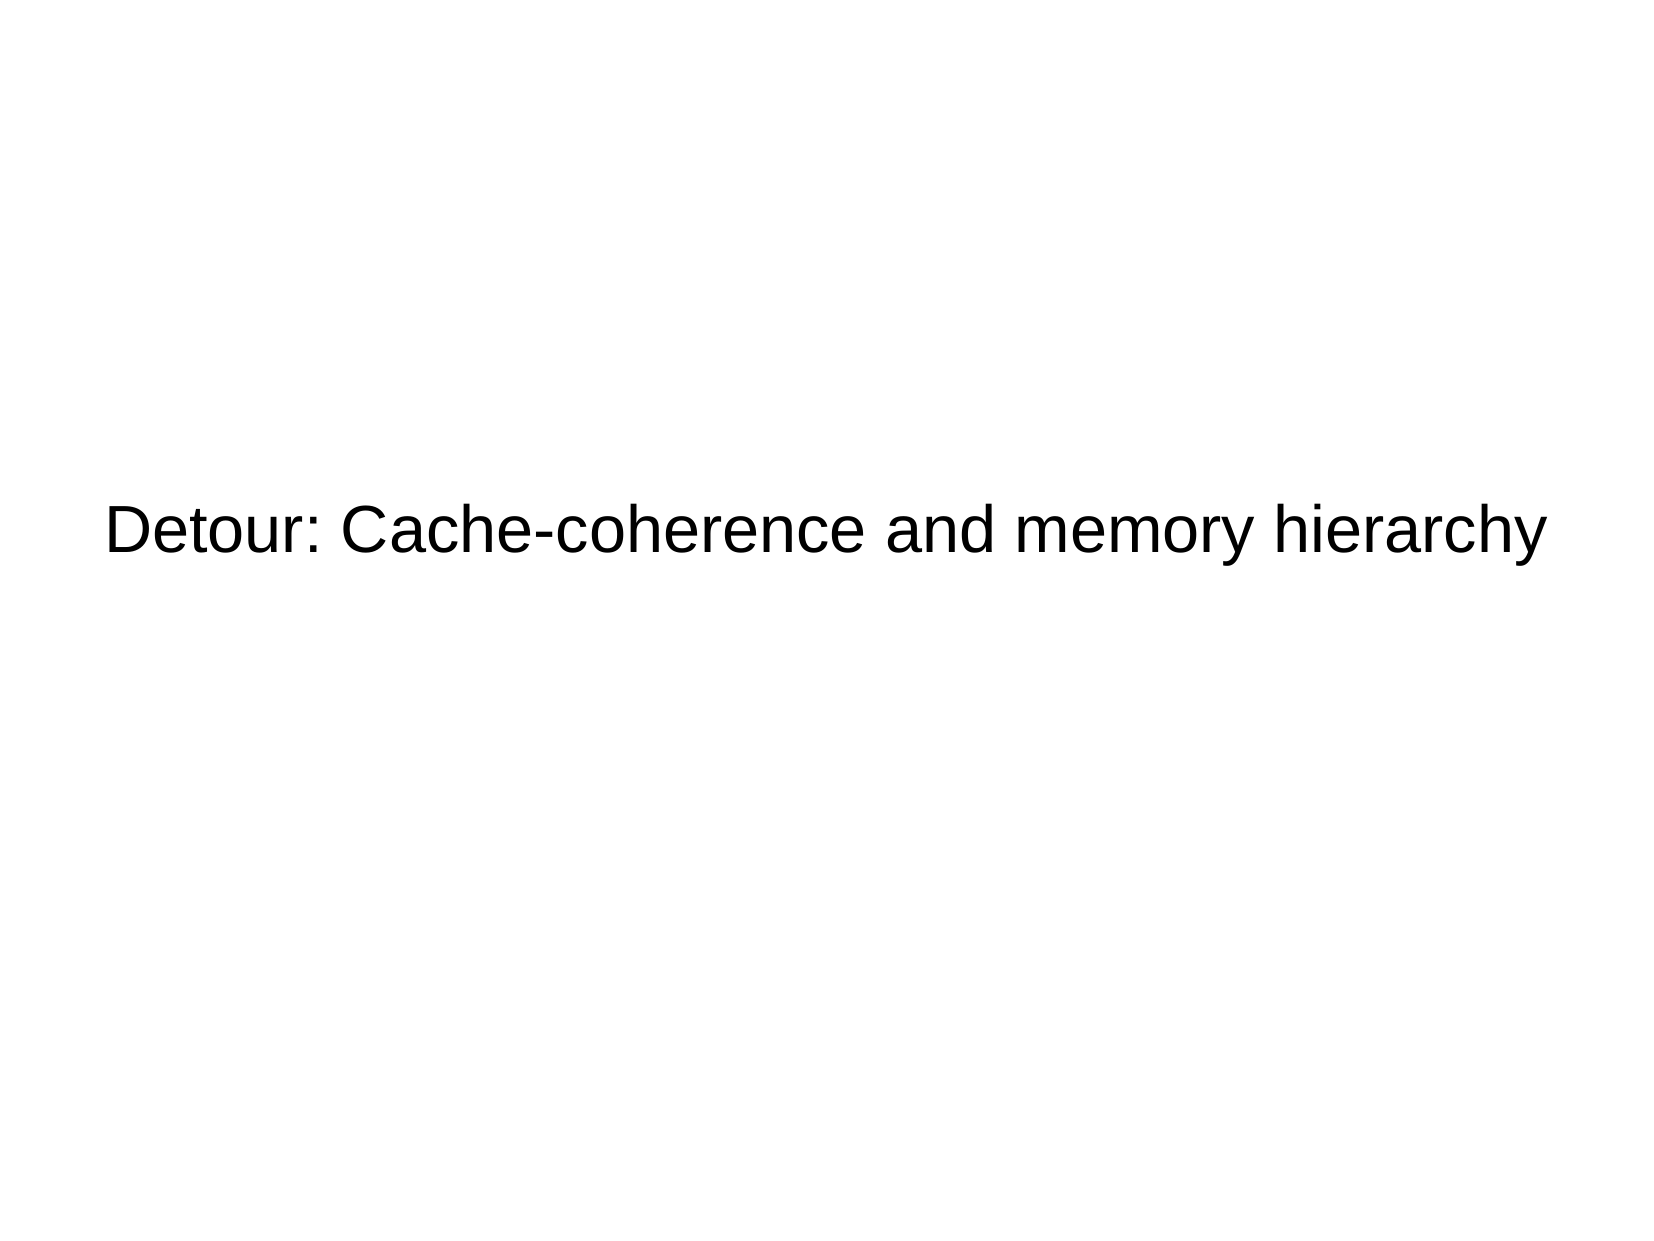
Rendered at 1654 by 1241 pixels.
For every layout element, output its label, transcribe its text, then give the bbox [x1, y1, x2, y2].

subtitle Detour: Cache-coherence and memory hierarchy [82, 49, 1571, 1010]
